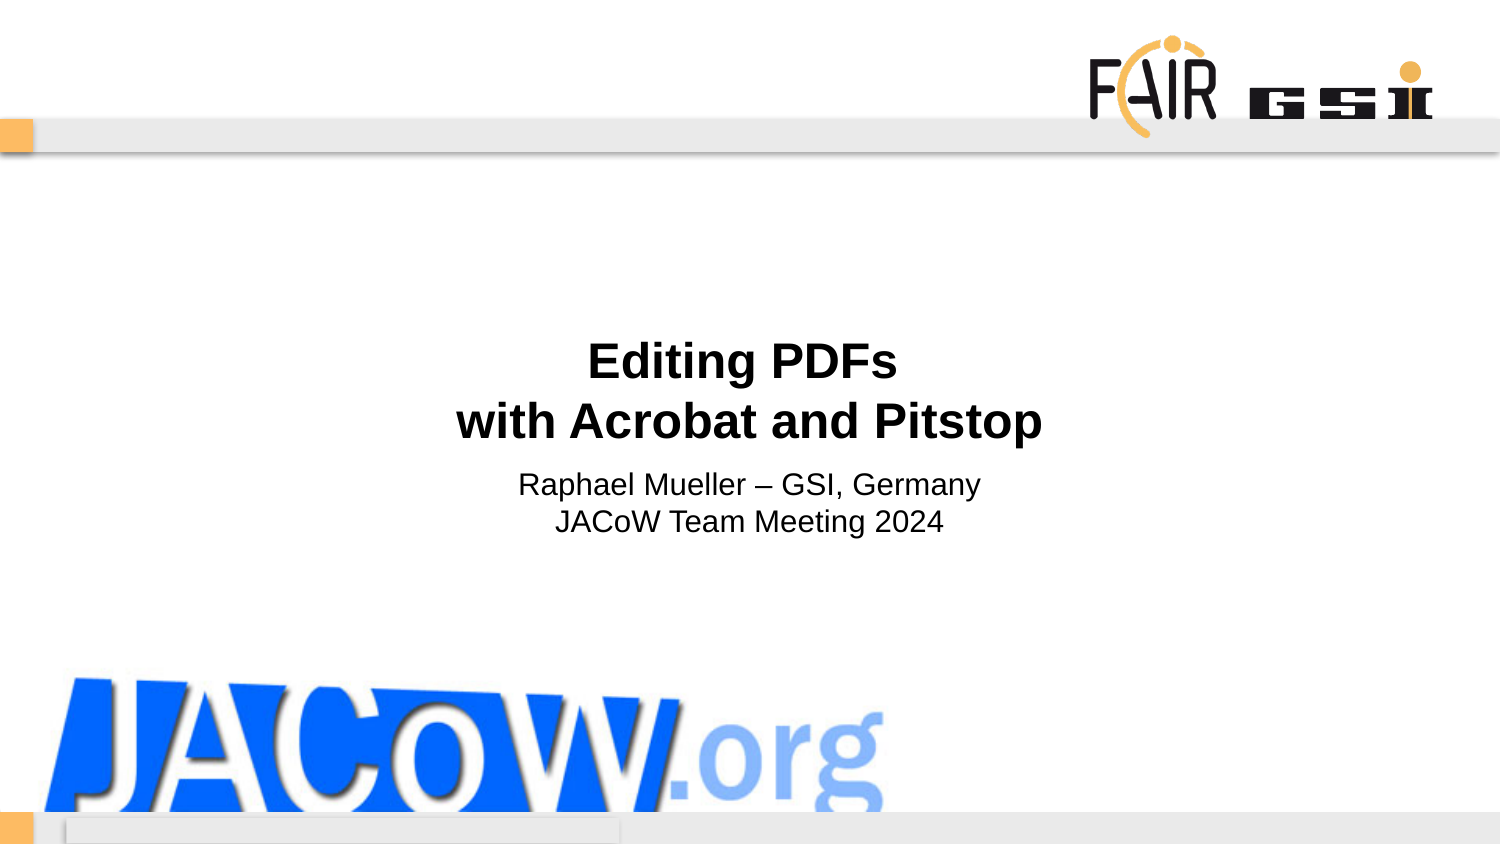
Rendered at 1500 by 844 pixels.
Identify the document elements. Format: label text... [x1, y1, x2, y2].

subtitle Raphael Mueller – GSI, Germany JACoW Team Meeting 2024 [0, 456, 1500, 544]
picture [1248, 59, 1434, 119]
picture [1089, 33, 1217, 140]
title Editing PDFs with Acrobat and Pitstop [0, 360, 1500, 456]
